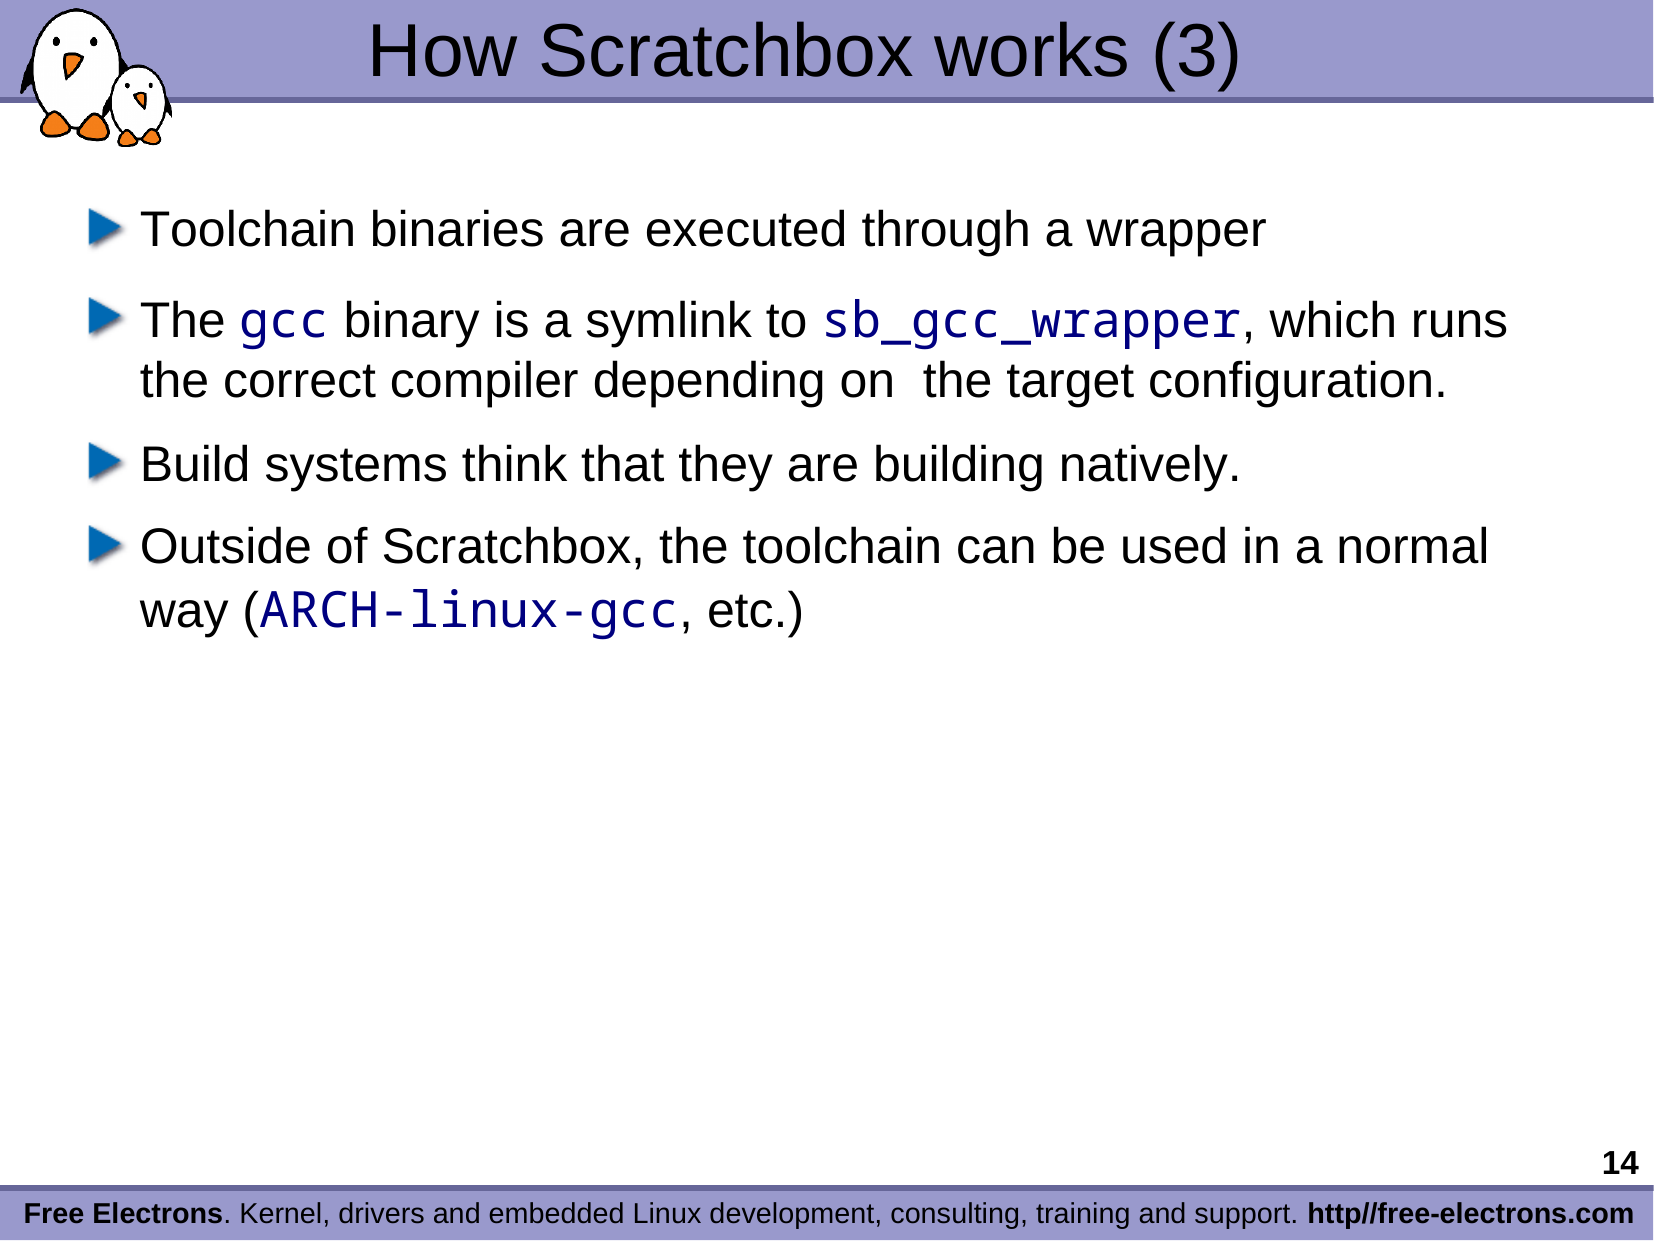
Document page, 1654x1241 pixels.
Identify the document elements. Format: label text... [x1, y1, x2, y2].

title How Scratchbox works (3) [60, 0, 1551, 101]
list Toolchain binaries are executed through a wrapper The gcc binary is a symlink to sb_gcc_wrapper, which runs the correct compiler depending on the target configuration. Build systems think that they are building natively. Outside of Scratchbox, the toolchain can be used in a normal way (ARCH-linux-gcc, etc.) [68, 201, 1592, 1118]
picture [20, 8, 172, 147]
